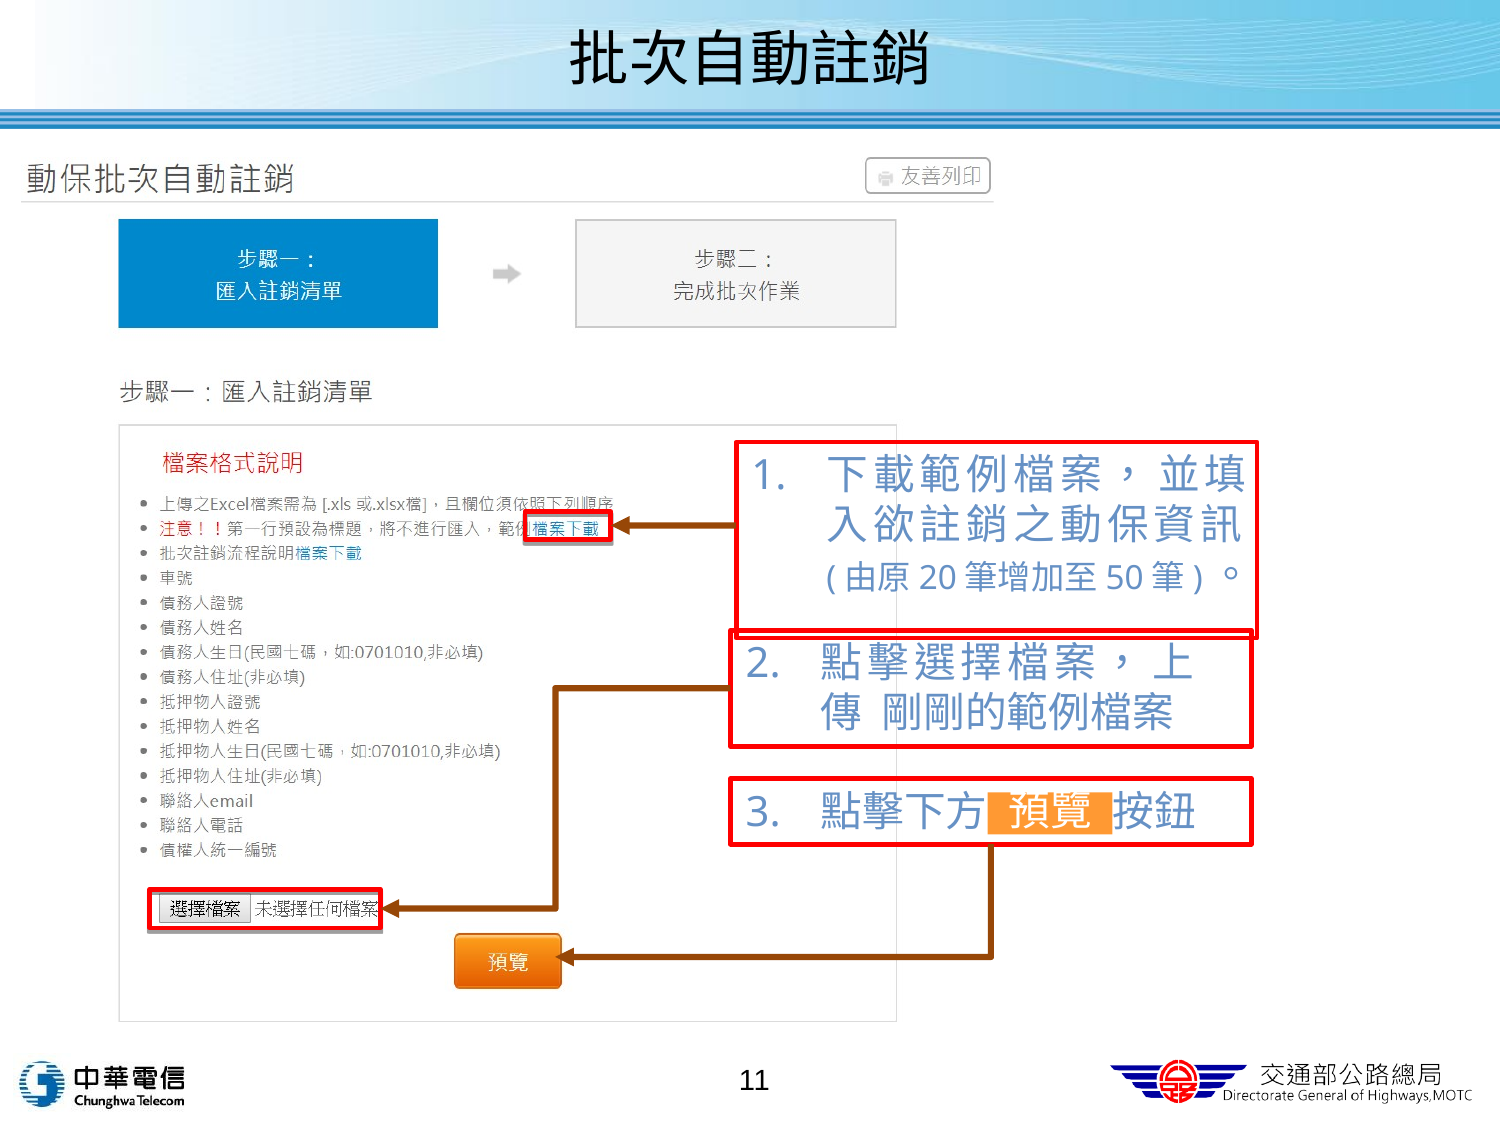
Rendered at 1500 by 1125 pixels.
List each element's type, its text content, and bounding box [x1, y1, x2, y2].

text_box 3. 點擊下方 按鈕 [730, 778, 1252, 845]
picture [0, 0, 1500, 129]
text_box 2. 點擊選擇檔案， 上傳 剛剛的範例檔案 [730, 630, 1252, 747]
picture [13, 1053, 185, 1112]
text_box 1. 下載範例檔案， 並填 入欲註銷之動保資訊 (由原20筆增加至50筆)。 [736, 442, 1257, 639]
picture [1109, 1059, 1472, 1104]
text_box [21, 158, 994, 1021]
text_box 11 [732, 1057, 780, 1113]
title 批次自動註銷 [566, 17, 934, 95]
